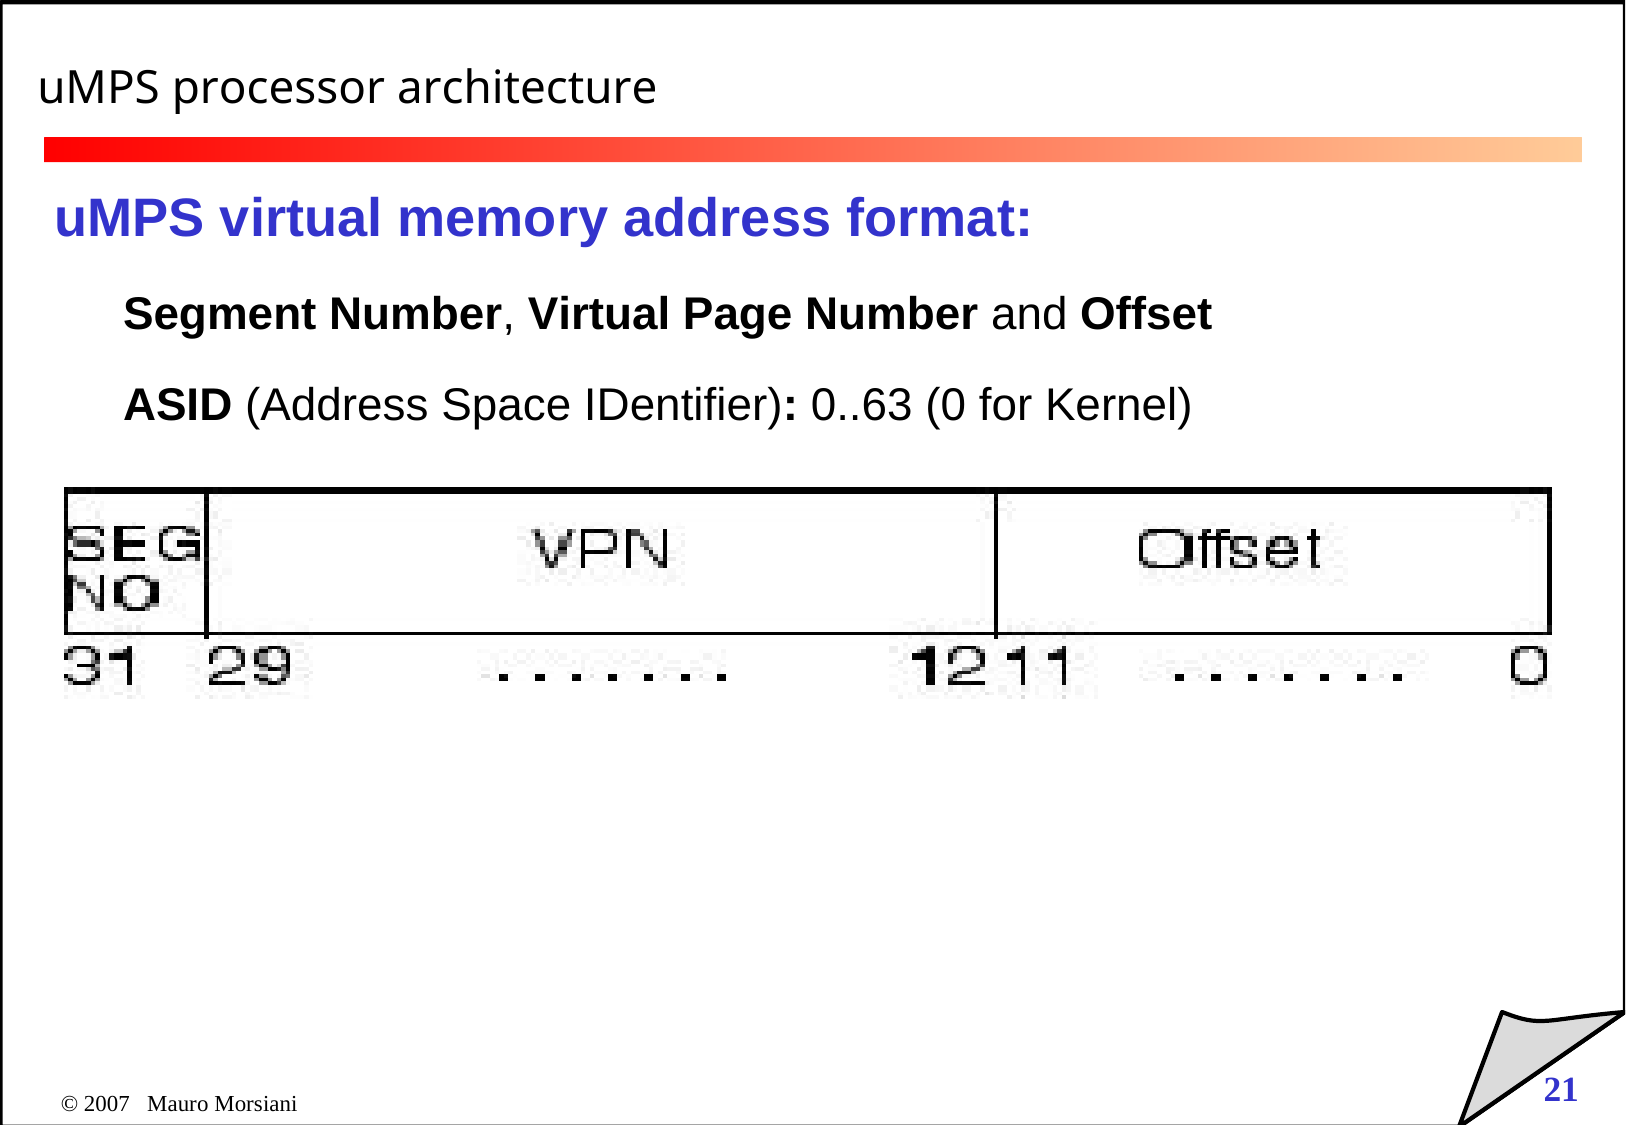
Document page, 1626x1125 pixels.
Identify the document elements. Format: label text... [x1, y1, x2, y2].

list uMPS virtual memory address format: Segment Number, Virtual Page Number and Offset ASID (Address Space IDentifier): 0..63 (0 for Kernel) [54, 187, 1557, 595]
title uMPS processor architecture [37, 44, 1587, 130]
picture [46, 466, 1584, 703]
